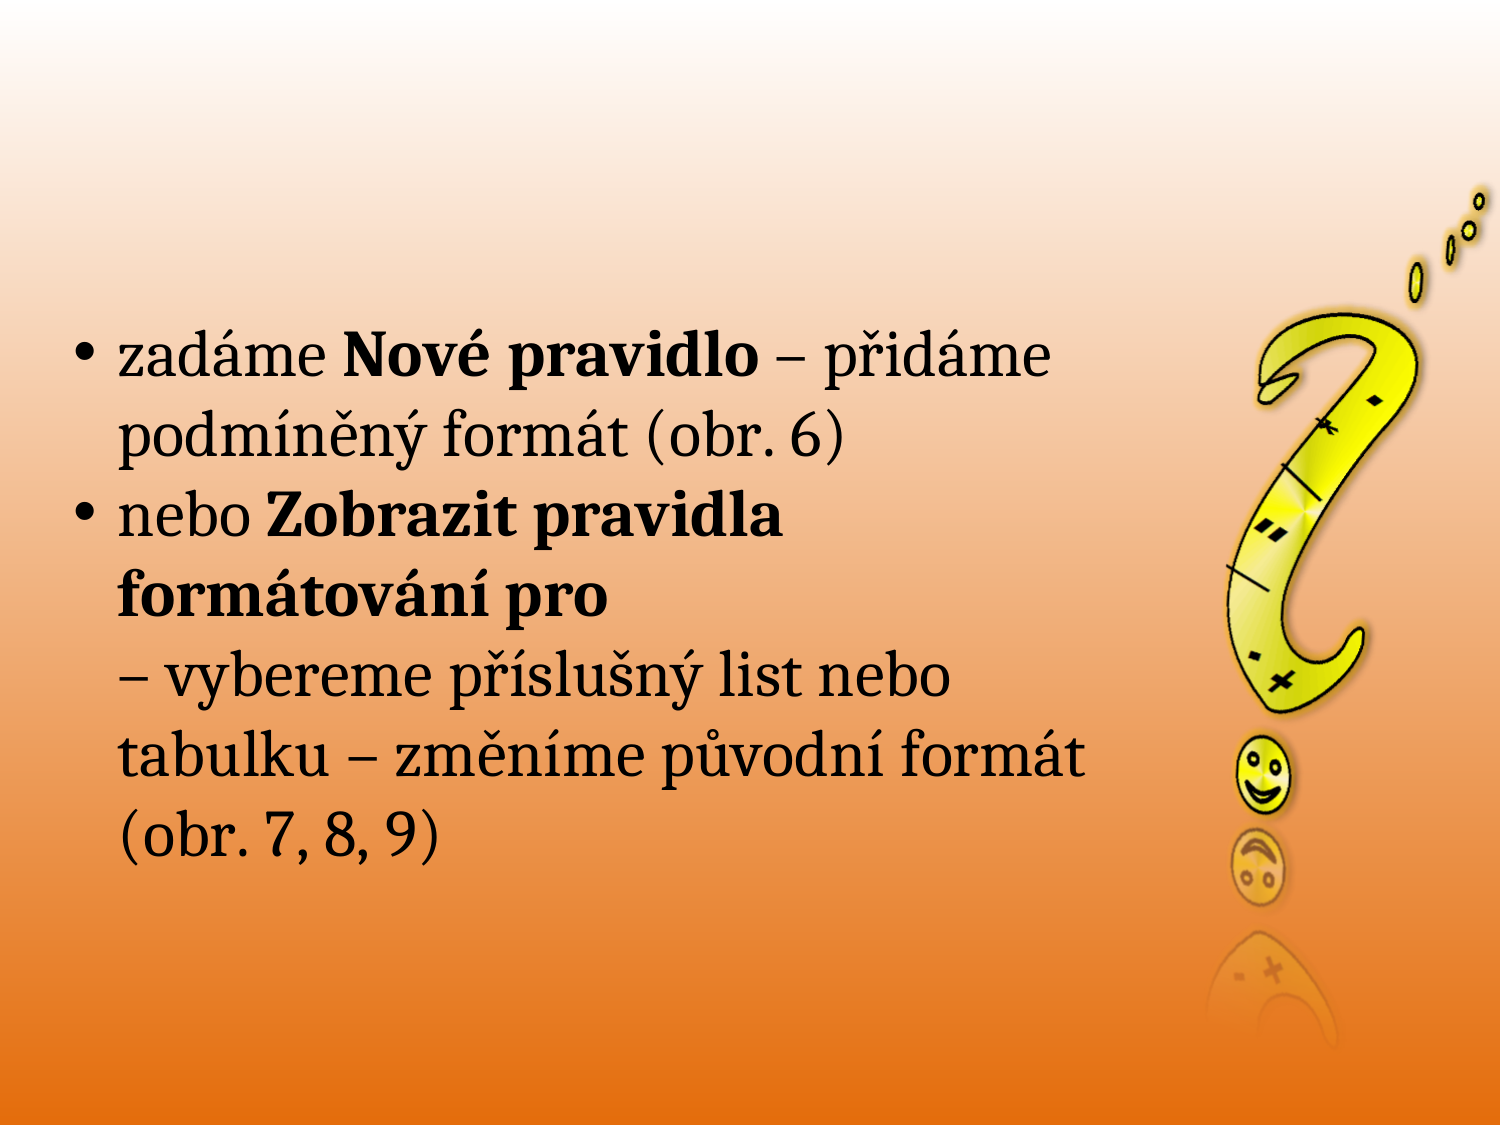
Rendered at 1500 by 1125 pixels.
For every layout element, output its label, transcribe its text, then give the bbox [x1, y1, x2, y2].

picture [1171, 160, 1500, 1125]
text_box zadáme Nové pravidlo – přidáme podmíněný formát (obr. 6) nebo Zobrazit pravidla formátování pro – vybereme příslušný list nebo tabulku – změníme původní formát (obr. 7, 8, 9) [0, 302, 1126, 878]
